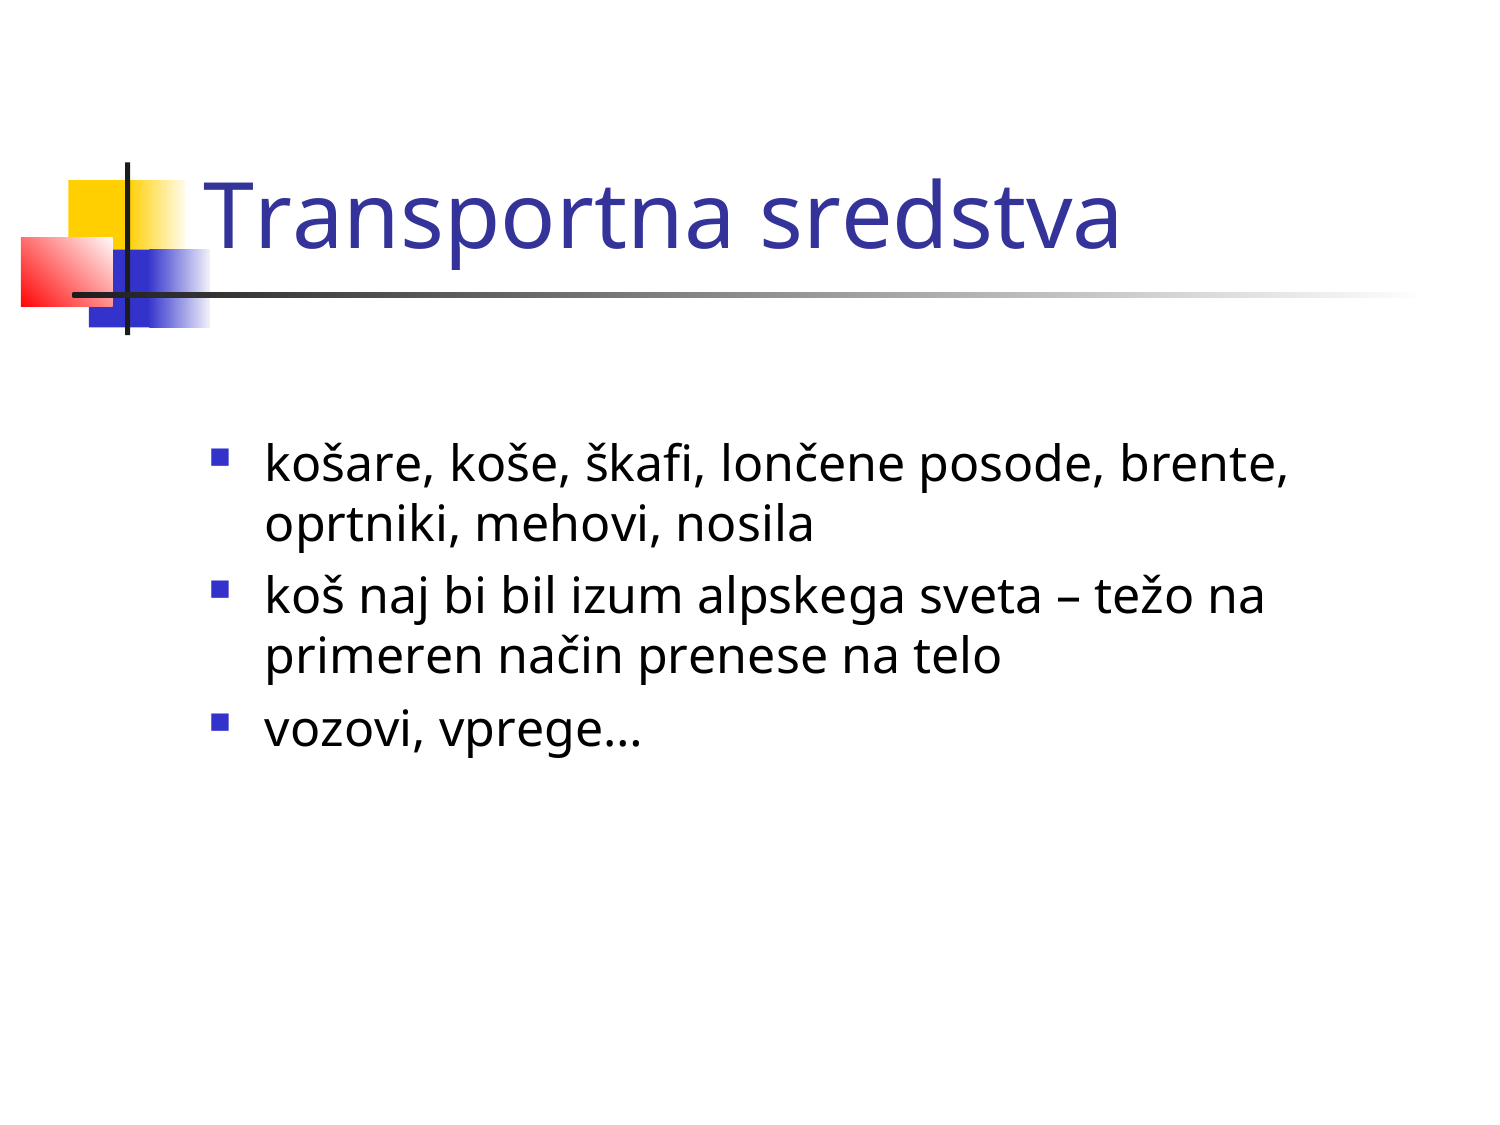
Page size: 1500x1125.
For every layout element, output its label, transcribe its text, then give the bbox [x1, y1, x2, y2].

list košare, koše, škafi, lončene posode, brente, oprtniki, mehovi, nosila koš naj bi bil izum alpskega sveta – težo na primeren način prenese na telo vozovi, vprege… [193, 331, 1469, 1007]
title Transportna sredstva [188, 35, 1468, 276]
